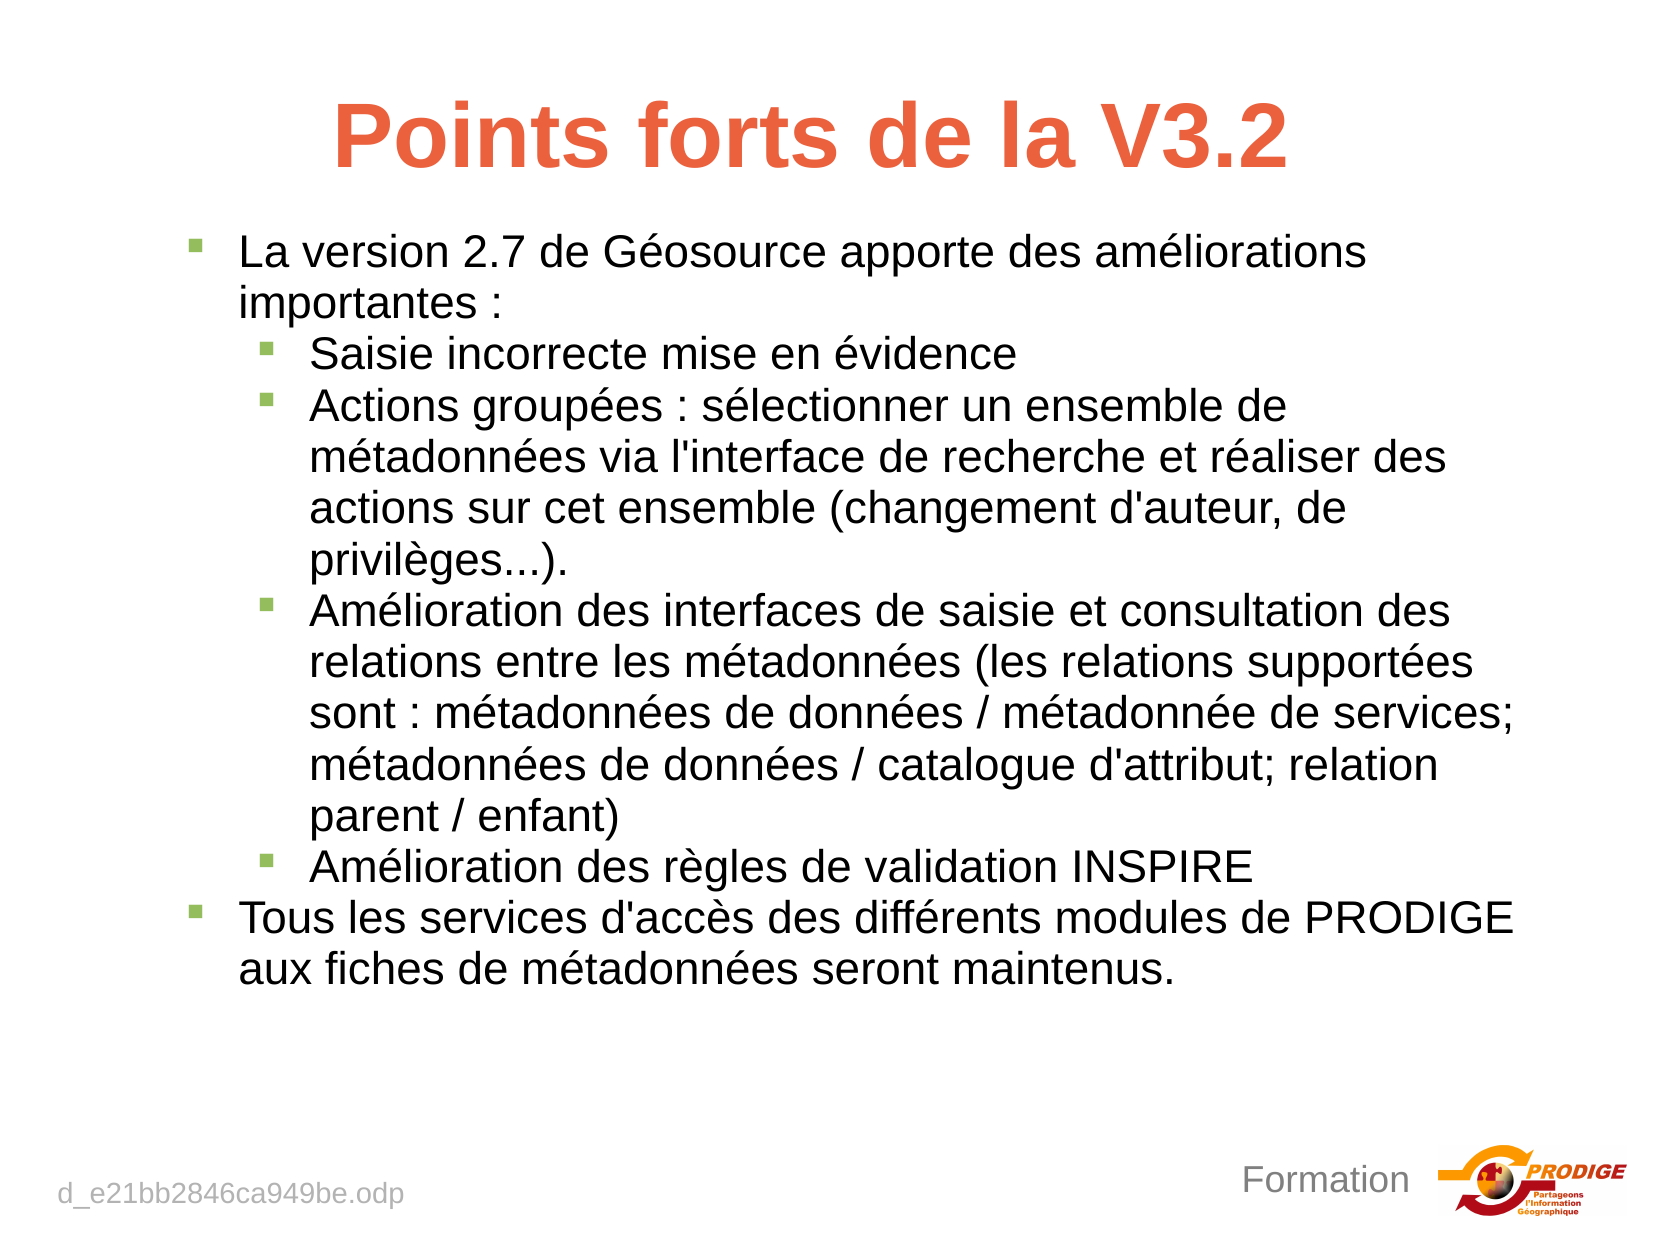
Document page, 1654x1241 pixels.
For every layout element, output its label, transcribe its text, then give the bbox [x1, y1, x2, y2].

text_box La version 2.7 de Géosource apporte des améliorations importantes : Saisie incorrecte mise en évidence Actions groupées : sélectionner un ensemble de métadonnées via l'interface de recherche et réaliser des actions sur cet ensemble (changement d'auteur, de privilèges...). Amélioration des interfaces de saisie et consultation des relations entre les métadonnées (les relations supportées sont : métadonnées de données / métadonnée de services; métadonnées de données / catalogue d'attribut; relation parent / enfant) Amélioration des règles de validation INSPIRE Tous les services d'accès des différents modules de PRODIGE aux fiches de métadonnées seront maintenus. [152, 218, 1534, 1041]
title Points forts de la V3.2 [88, 32, 1534, 240]
picture [1438, 1145, 1627, 1216]
